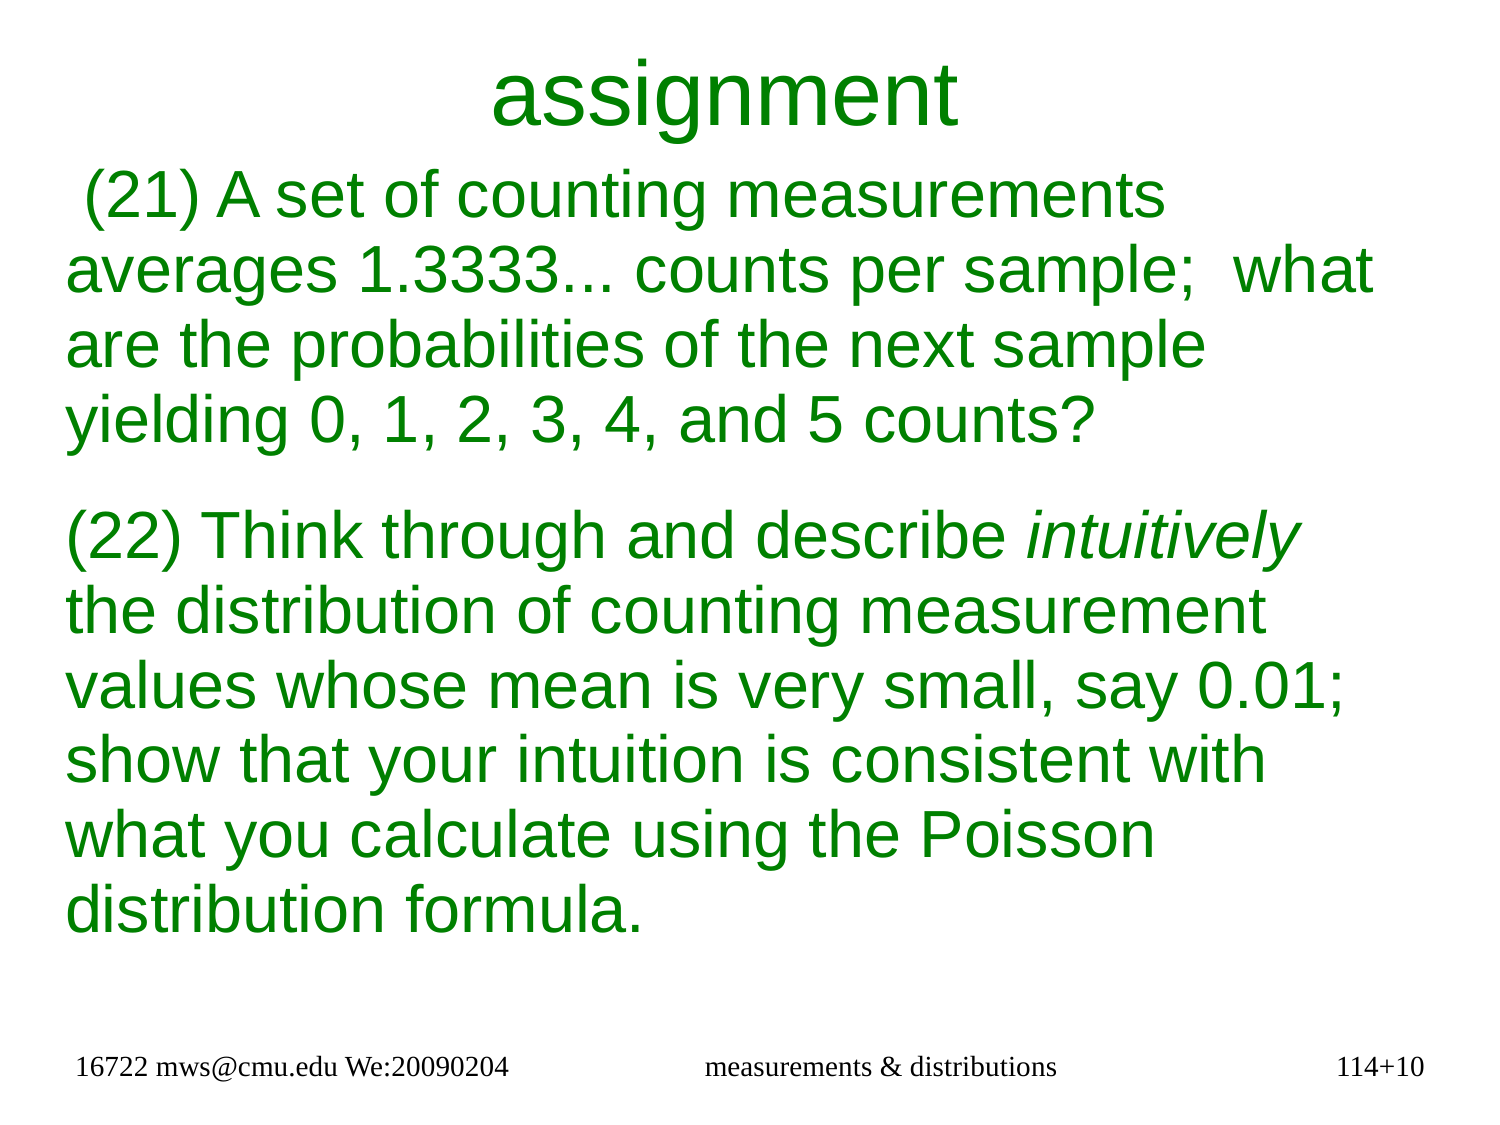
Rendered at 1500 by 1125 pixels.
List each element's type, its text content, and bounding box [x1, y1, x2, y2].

list (21) A set of counting measurements averages 1.3333... counts per sample; what are the probabilities of the next sample yielding 0, 1, 2, 3, 4, and 5 counts? (22) Think through and describe intuitively the distribution of counting measurement values whose mean is very small, say 0.01; show that your intuition is consistent with what you calculate using the Poisson distribution formula. [49, 149, 1425, 1013]
title assignment [87, 34, 1363, 149]
